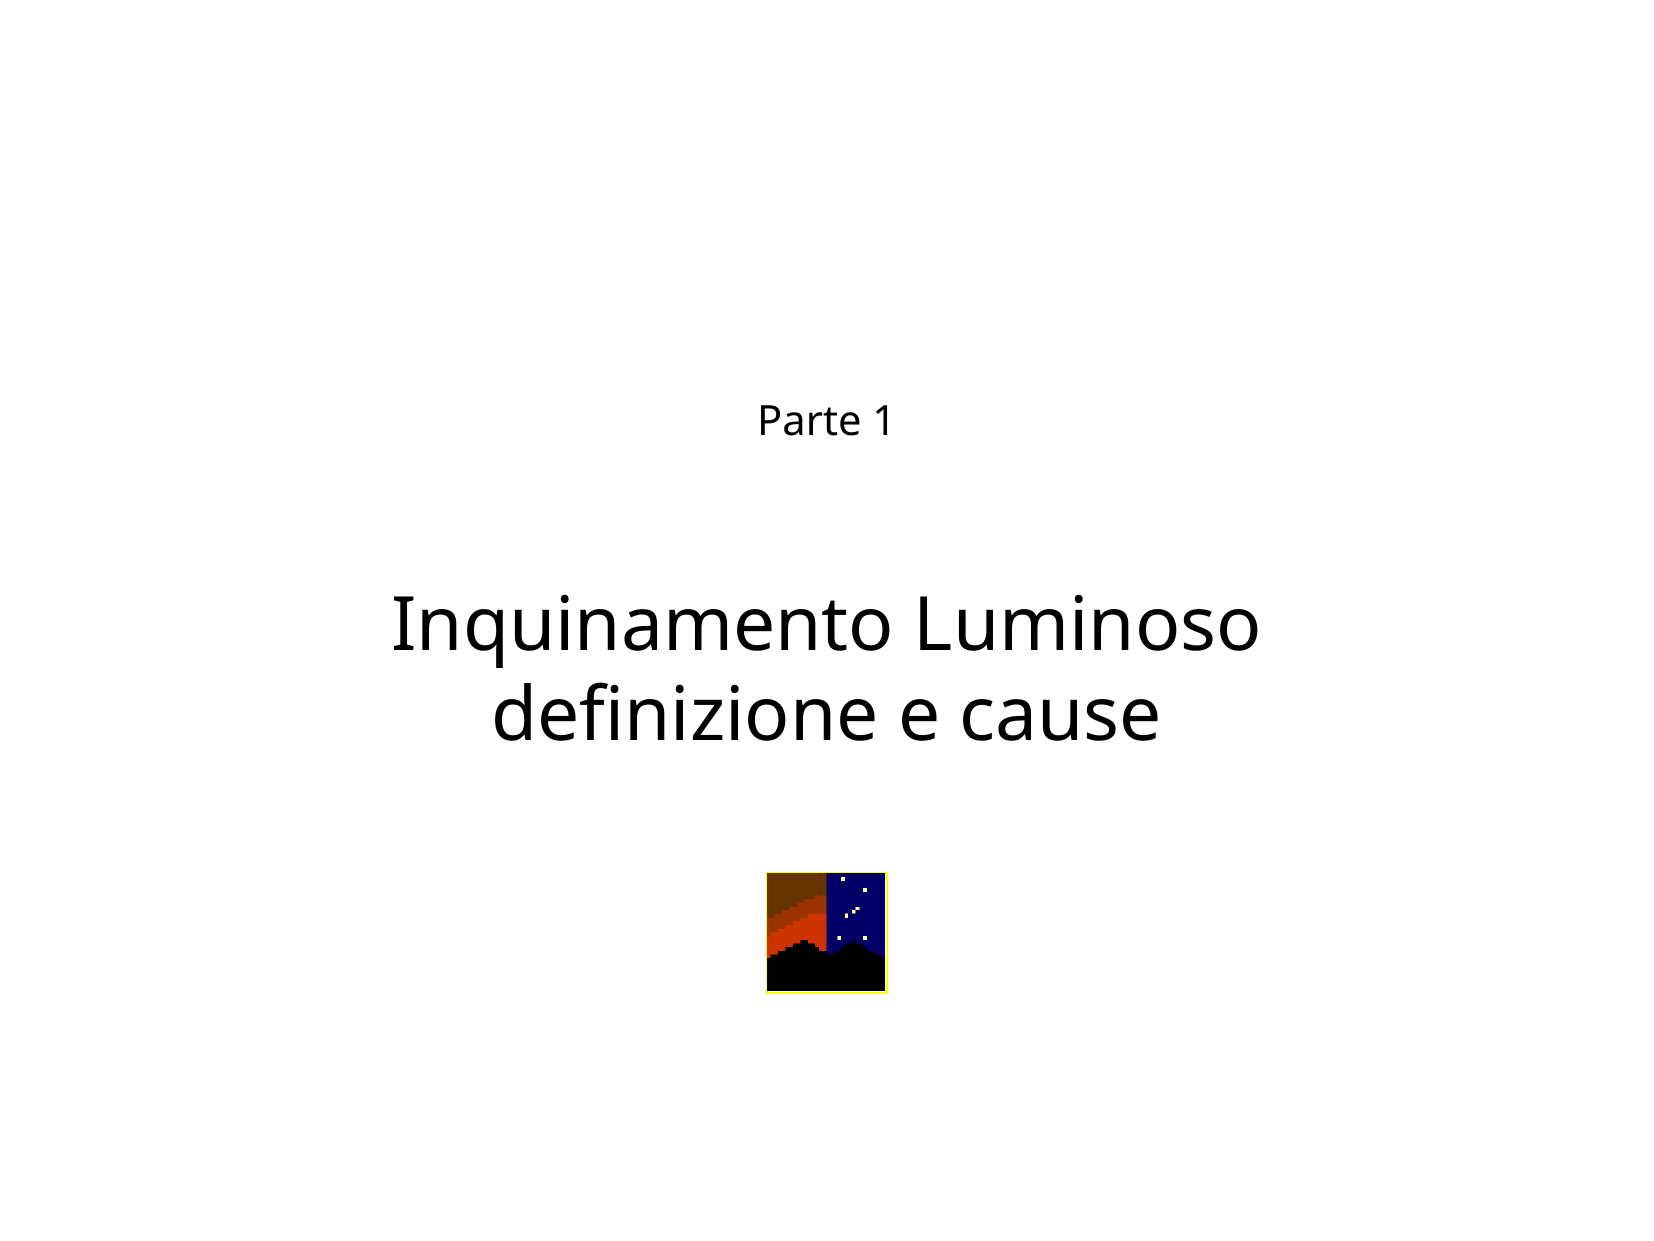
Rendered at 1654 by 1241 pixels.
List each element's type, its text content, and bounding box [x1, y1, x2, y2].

text_box Parte 1 [296, 385, 1358, 452]
chart [767, 874, 886, 993]
text_box Inquinamento Luminoso definizione e cause [0, 567, 1654, 763]
